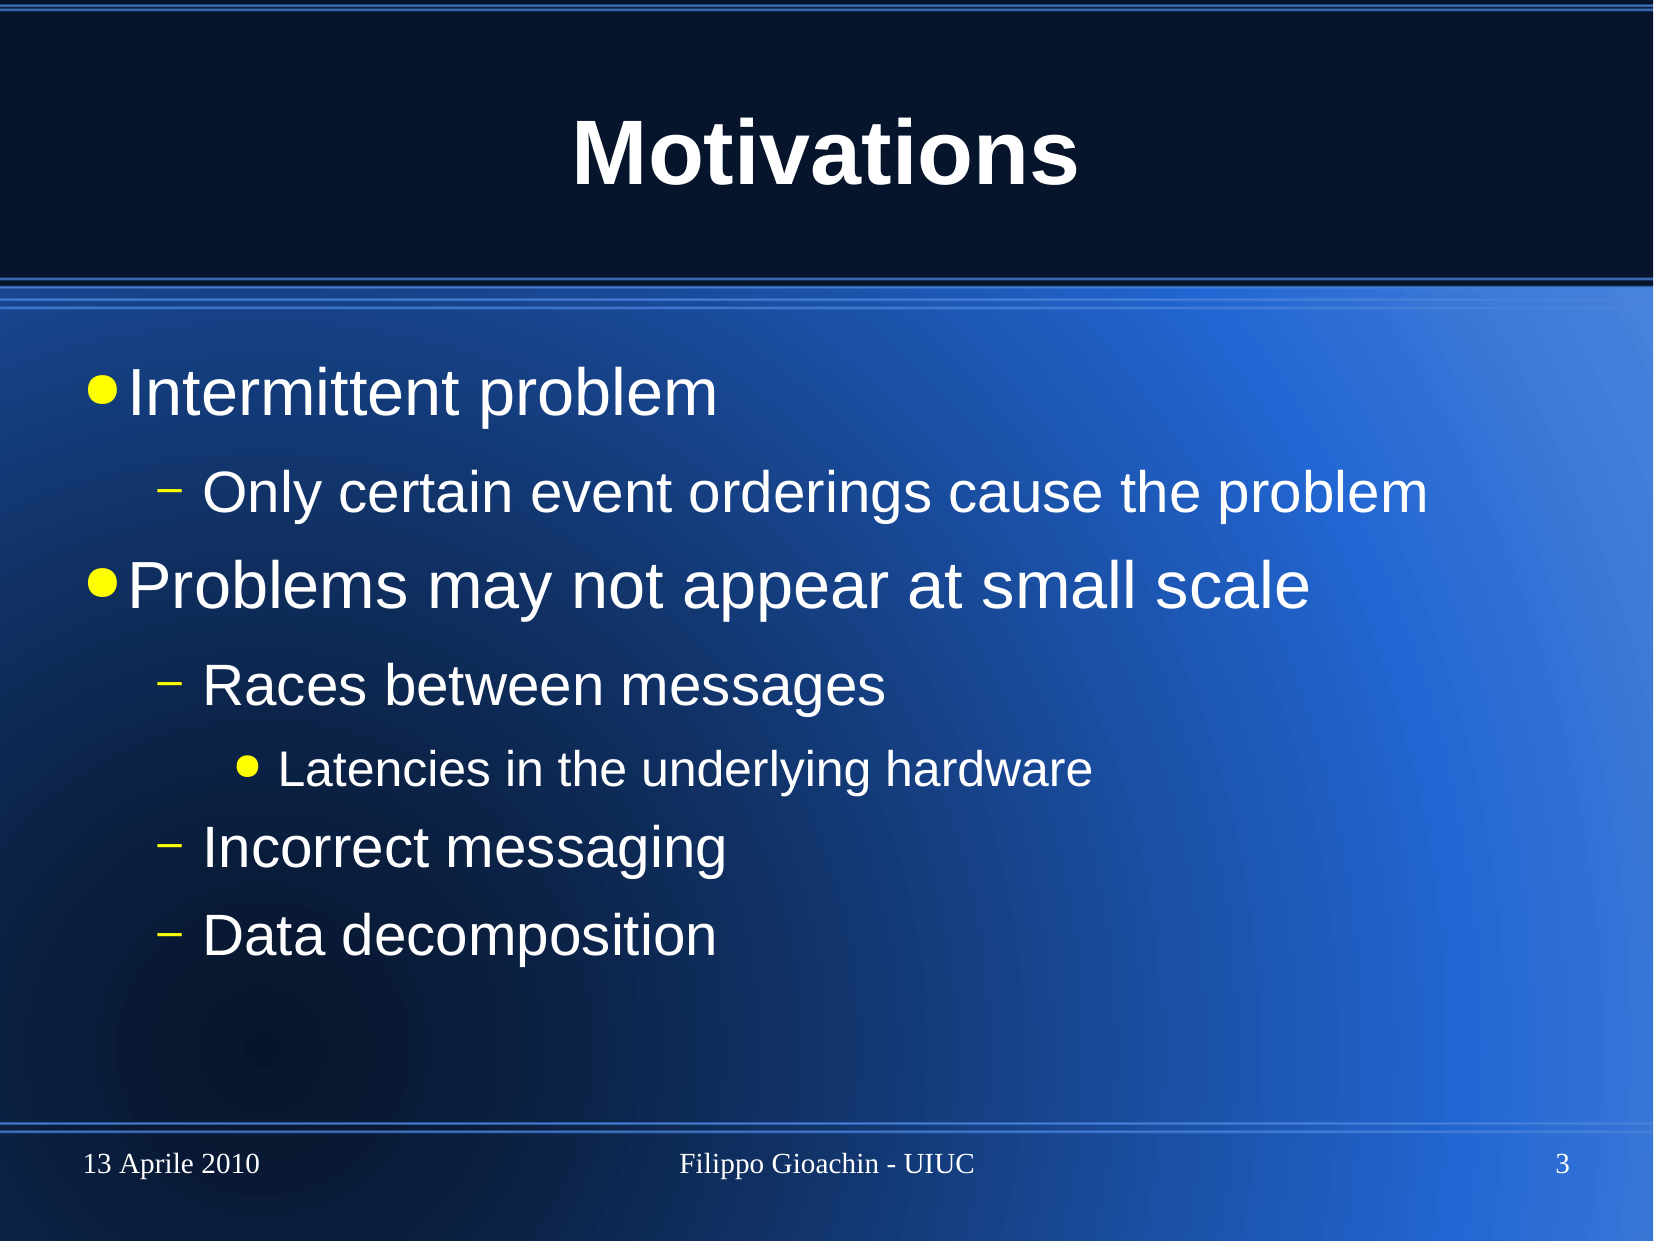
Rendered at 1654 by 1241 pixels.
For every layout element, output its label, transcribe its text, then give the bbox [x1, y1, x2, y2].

picture [0, 0, 1654, 1241]
title Motivations [82, 49, 1571, 257]
list Intermittent problem Only certain event orderings cause the problem Problems may not appear at small scale Races between messages Latencies in the underlying hardware Incorrect messaging Data decomposition [82, 355, 1571, 1174]
